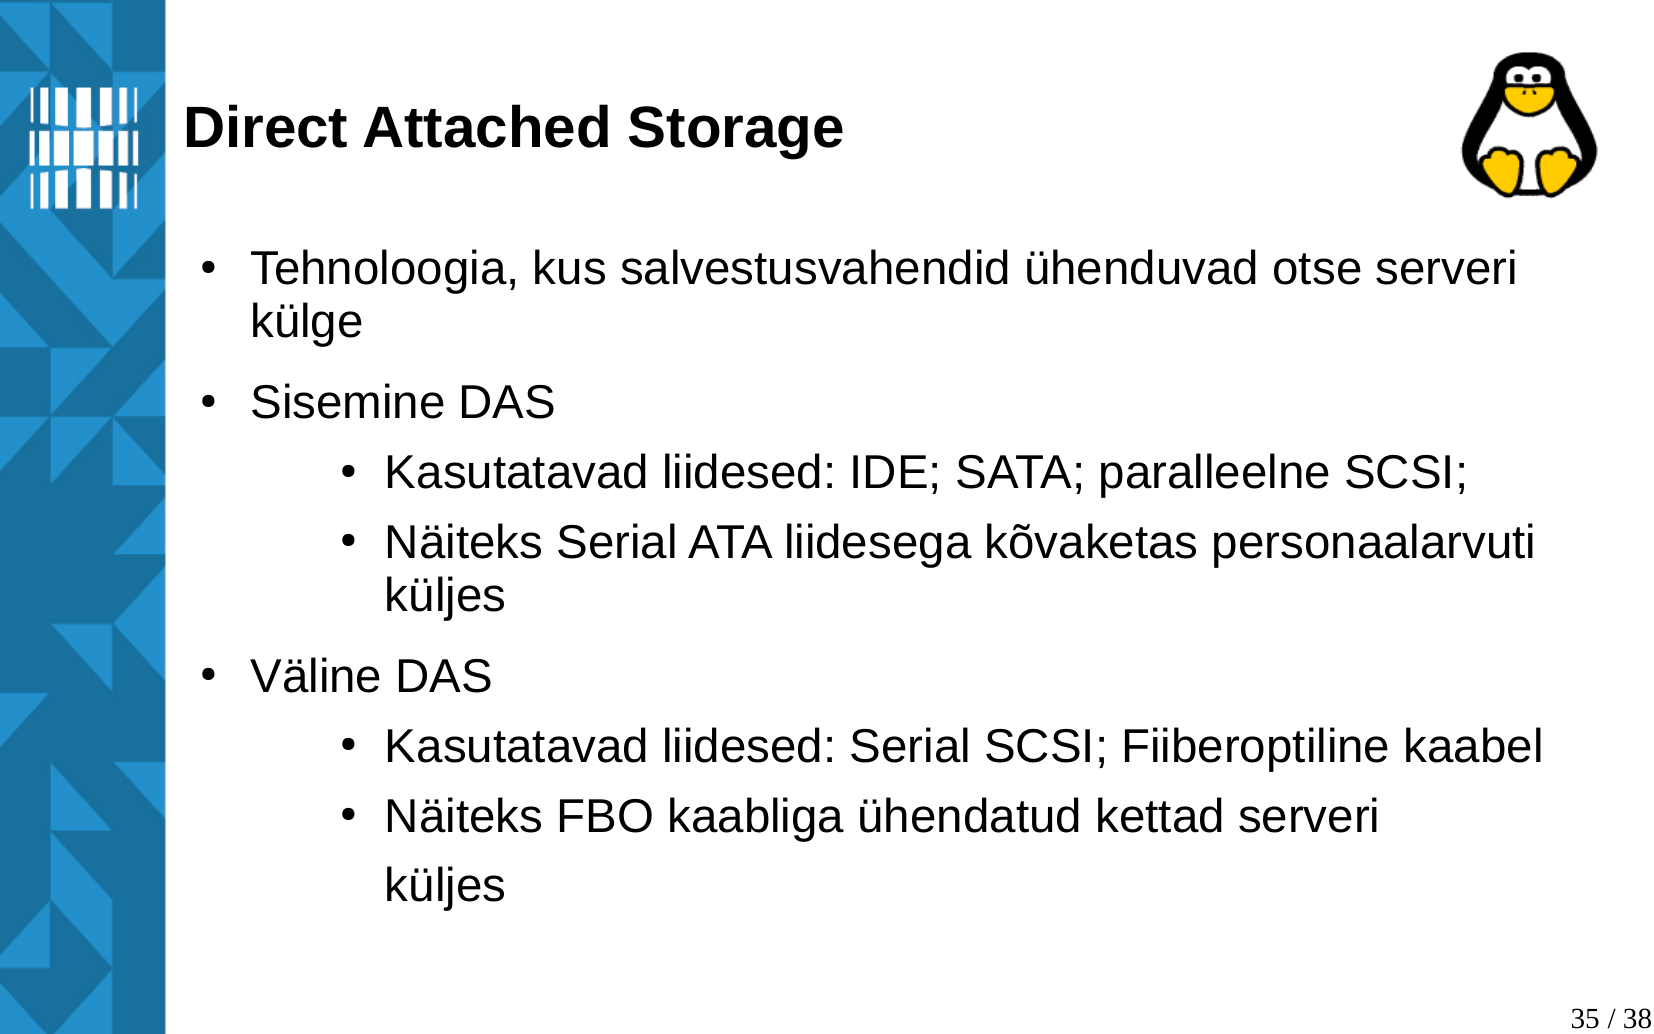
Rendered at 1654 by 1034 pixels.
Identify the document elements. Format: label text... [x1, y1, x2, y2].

picture [1414, 9, 1642, 214]
list Tehnoloogia, kus salvestusvahendid ühenduvad otse serveri külge Sisemine DAS Kasutatavad liidesed: IDE; SATA; paralleelne SCSI; Näiteks Serial ATA liidesega kõvaketas personaalarvuti küljes Väline DAS Kasutatavad liidesed: Serial SCSI; Fiiberoptiline kaabel Näiteks FBO kaabliga ühendatud kettad serveri küljes [183, 241, 1564, 924]
title Direct Attached Storage [183, 41, 1414, 214]
